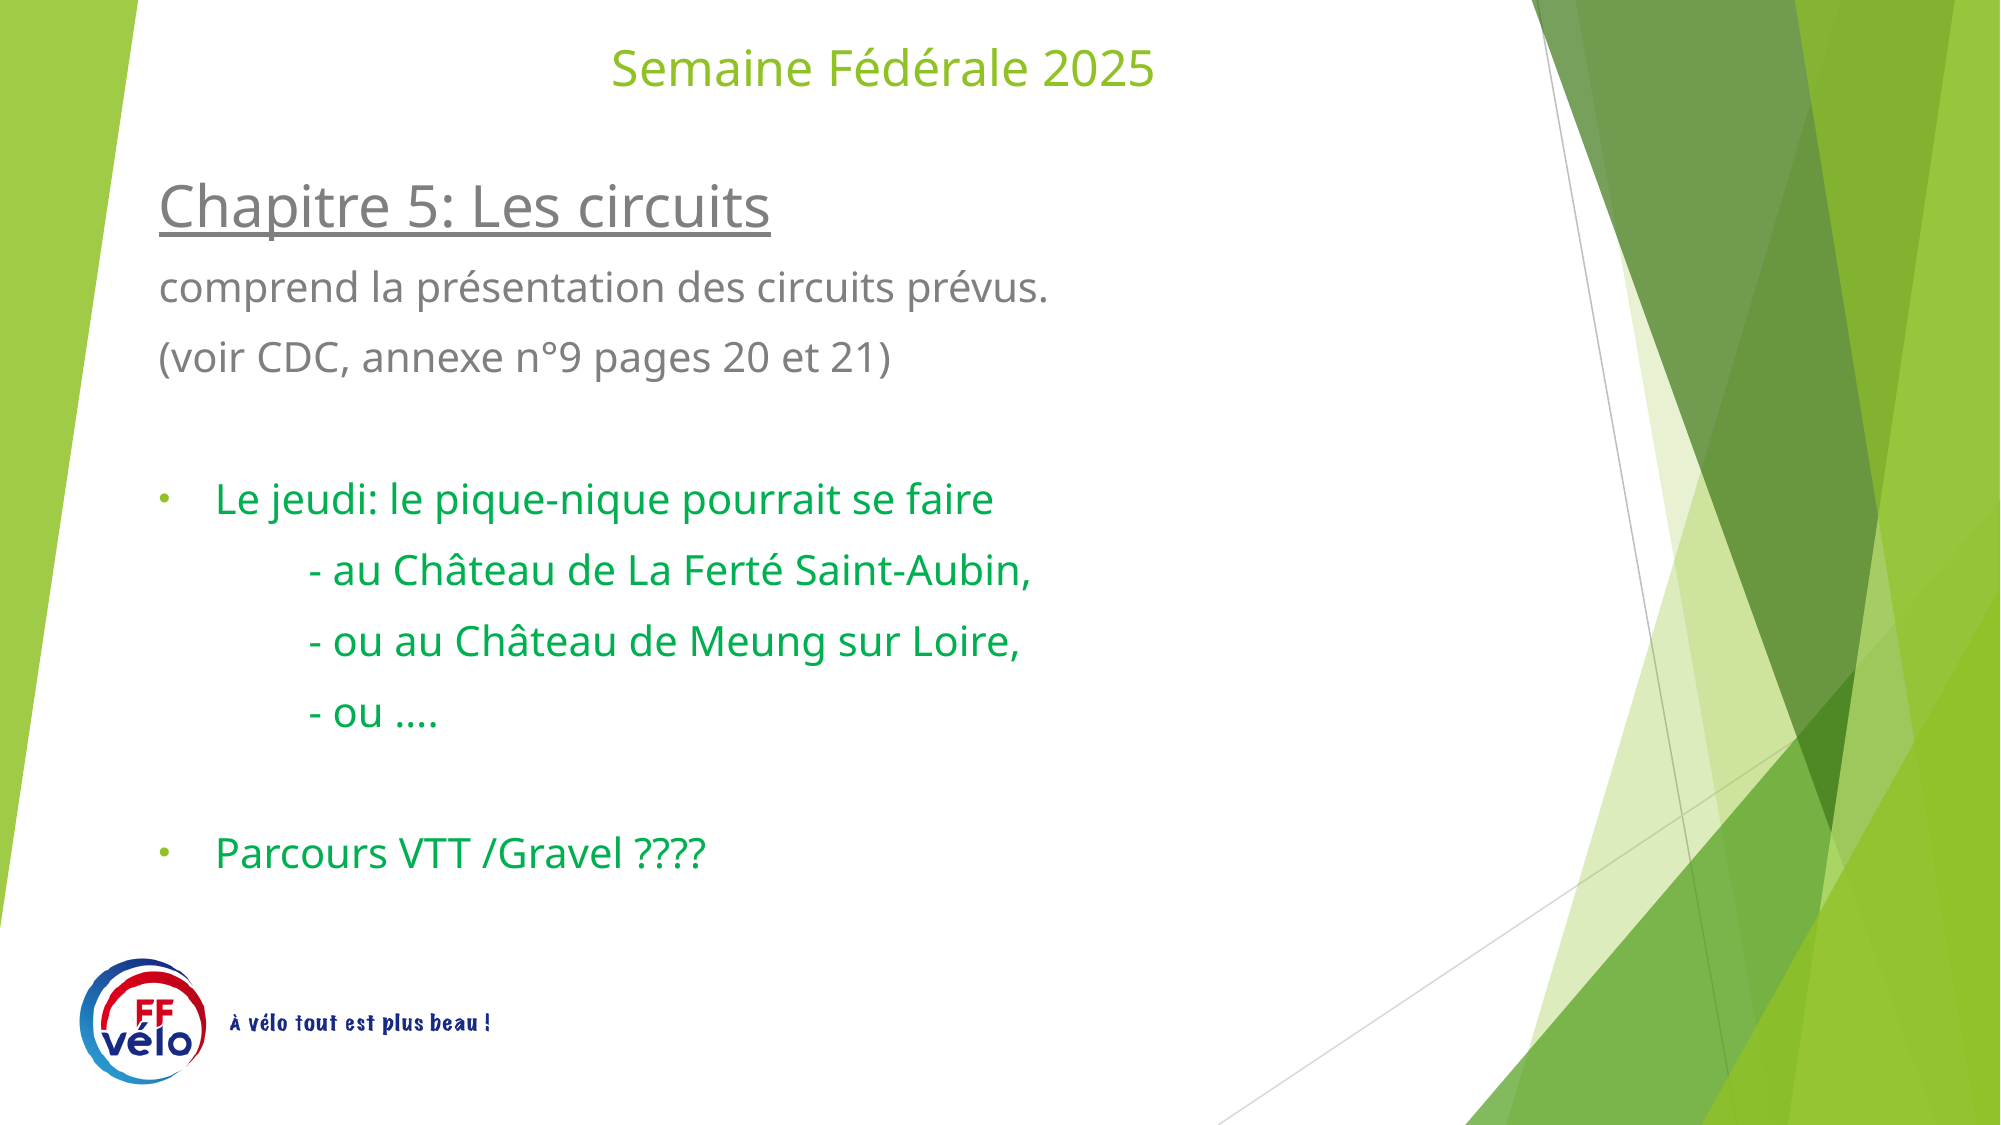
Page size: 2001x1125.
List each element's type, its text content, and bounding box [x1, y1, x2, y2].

title Semaine Fédérale 2025 [247, 15, 1522, 105]
picture [78, 954, 504, 1088]
subtitle Chapitre 5: Les circuits comprend la présentation des circuits prévus. (voir CDC, annexe n°9 pages 20 et 21) Le jeudi: le pique-nique pourrait se faire - au Château de La Ferté Saint-Aubin, - ou au Château de Meung sur Loire, - ou …. Parcours VTT /Gravel ???? [143, 162, 1540, 926]
